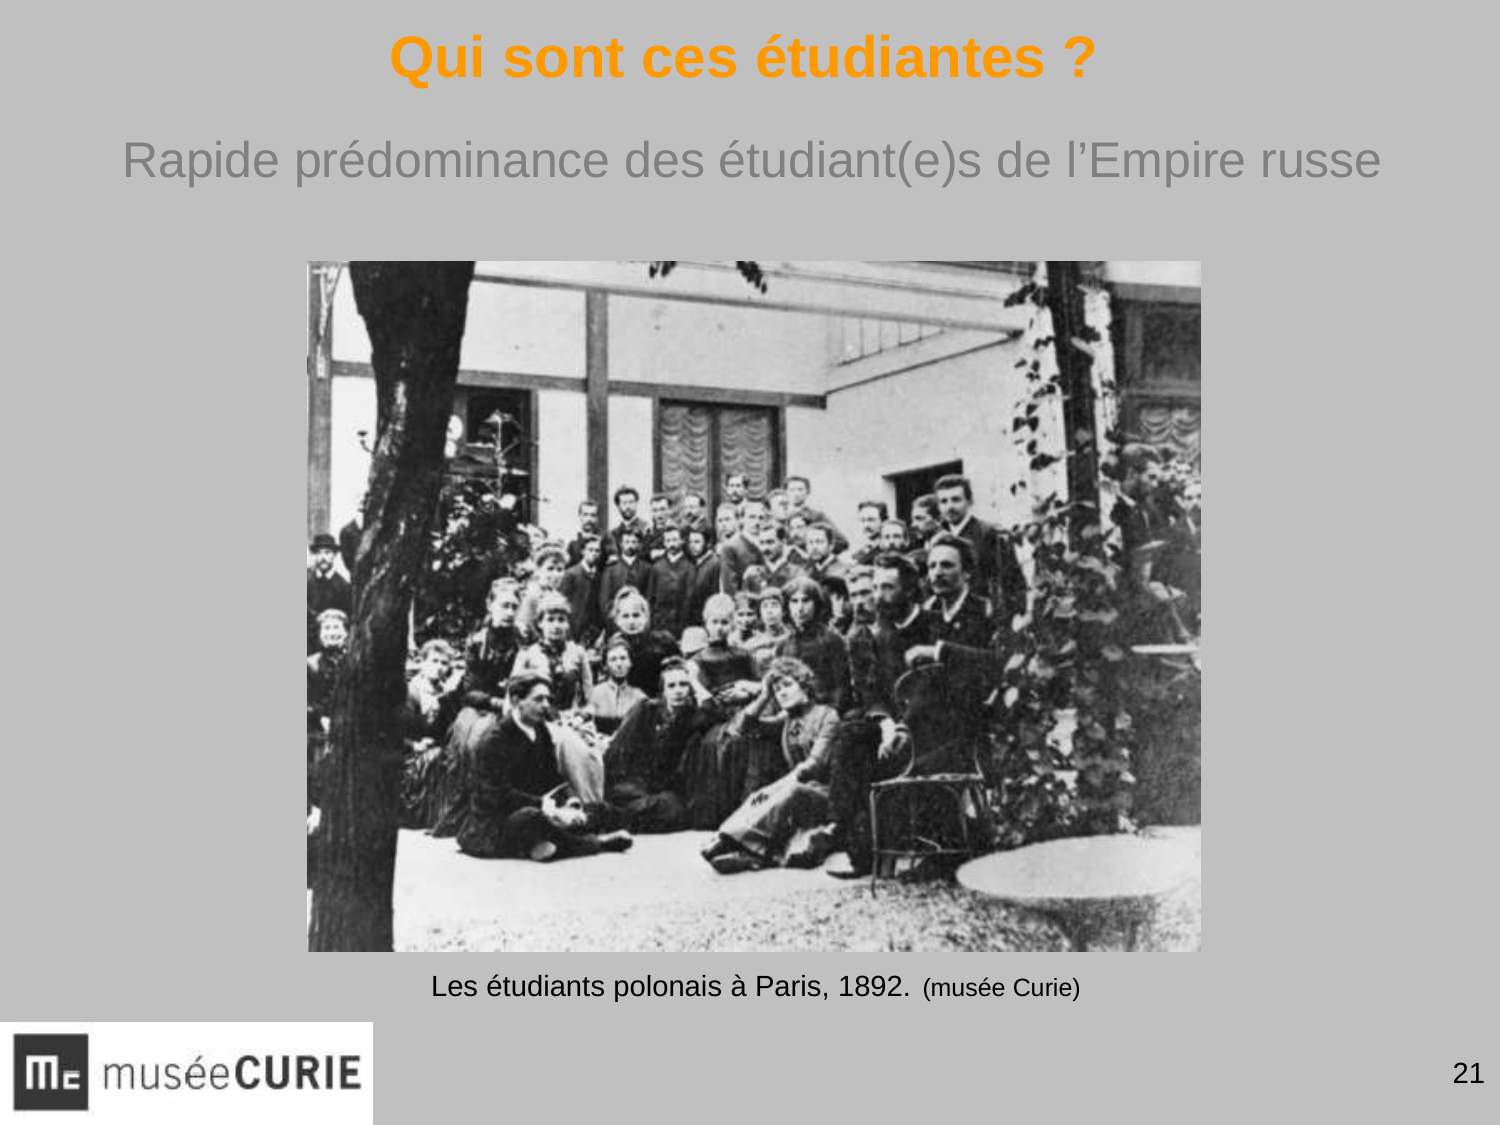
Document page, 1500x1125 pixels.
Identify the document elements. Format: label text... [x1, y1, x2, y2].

text_box Les étudiants polonais à Paris, 1892. (musée Curie) [372, 951, 1140, 1012]
picture [307, 261, 1201, 952]
text_box Rapide prédominance des étudiant(e)s de l’Empire russe [41, 119, 1465, 195]
text_box <numéro> [1387, 1046, 1500, 1125]
picture [0, 1022, 373, 1125]
text_box Qui sont ces étudiantes ? [41, 24, 1447, 97]
